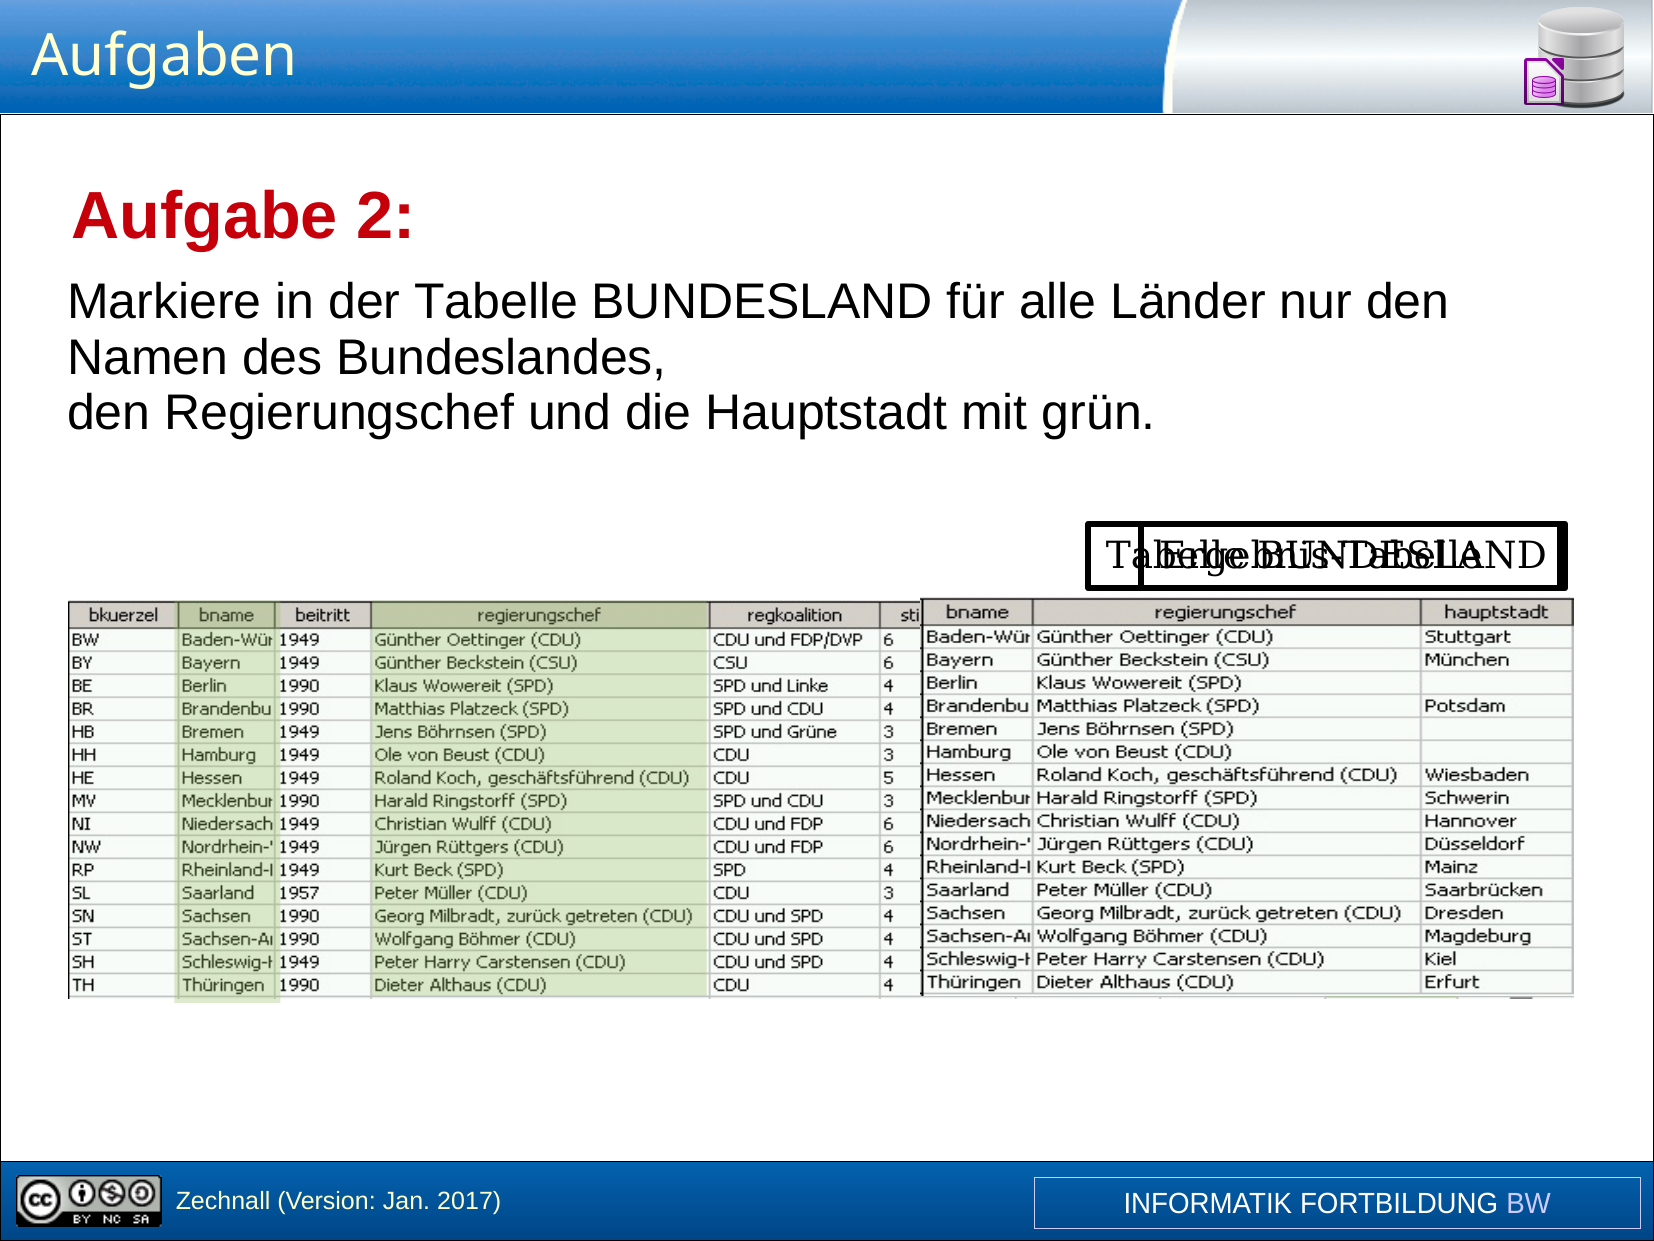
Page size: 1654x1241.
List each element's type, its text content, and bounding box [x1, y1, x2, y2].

text_box [174, 600, 281, 1003]
text_box Ergebnis-Tabelle [1141, 523, 1561, 589]
text_box Tabelle BUNDESLAND [1088, 523, 1138, 589]
picture [68, 600, 174, 999]
text_box Aufgabe 2: [71, 177, 416, 253]
title Aufgaben [31, 14, 1151, 92]
text_box [372, 600, 707, 996]
picture [16, 1175, 162, 1227]
text_box Markiere in der Tabelle BUNDESLAND für alle Länder nur den Namen des Bundeslandes, den Regierungschef und die Hauptstadt mit grün. [67, 273, 1536, 498]
picture [281, 597, 1574, 999]
picture [0, 0, 1654, 113]
